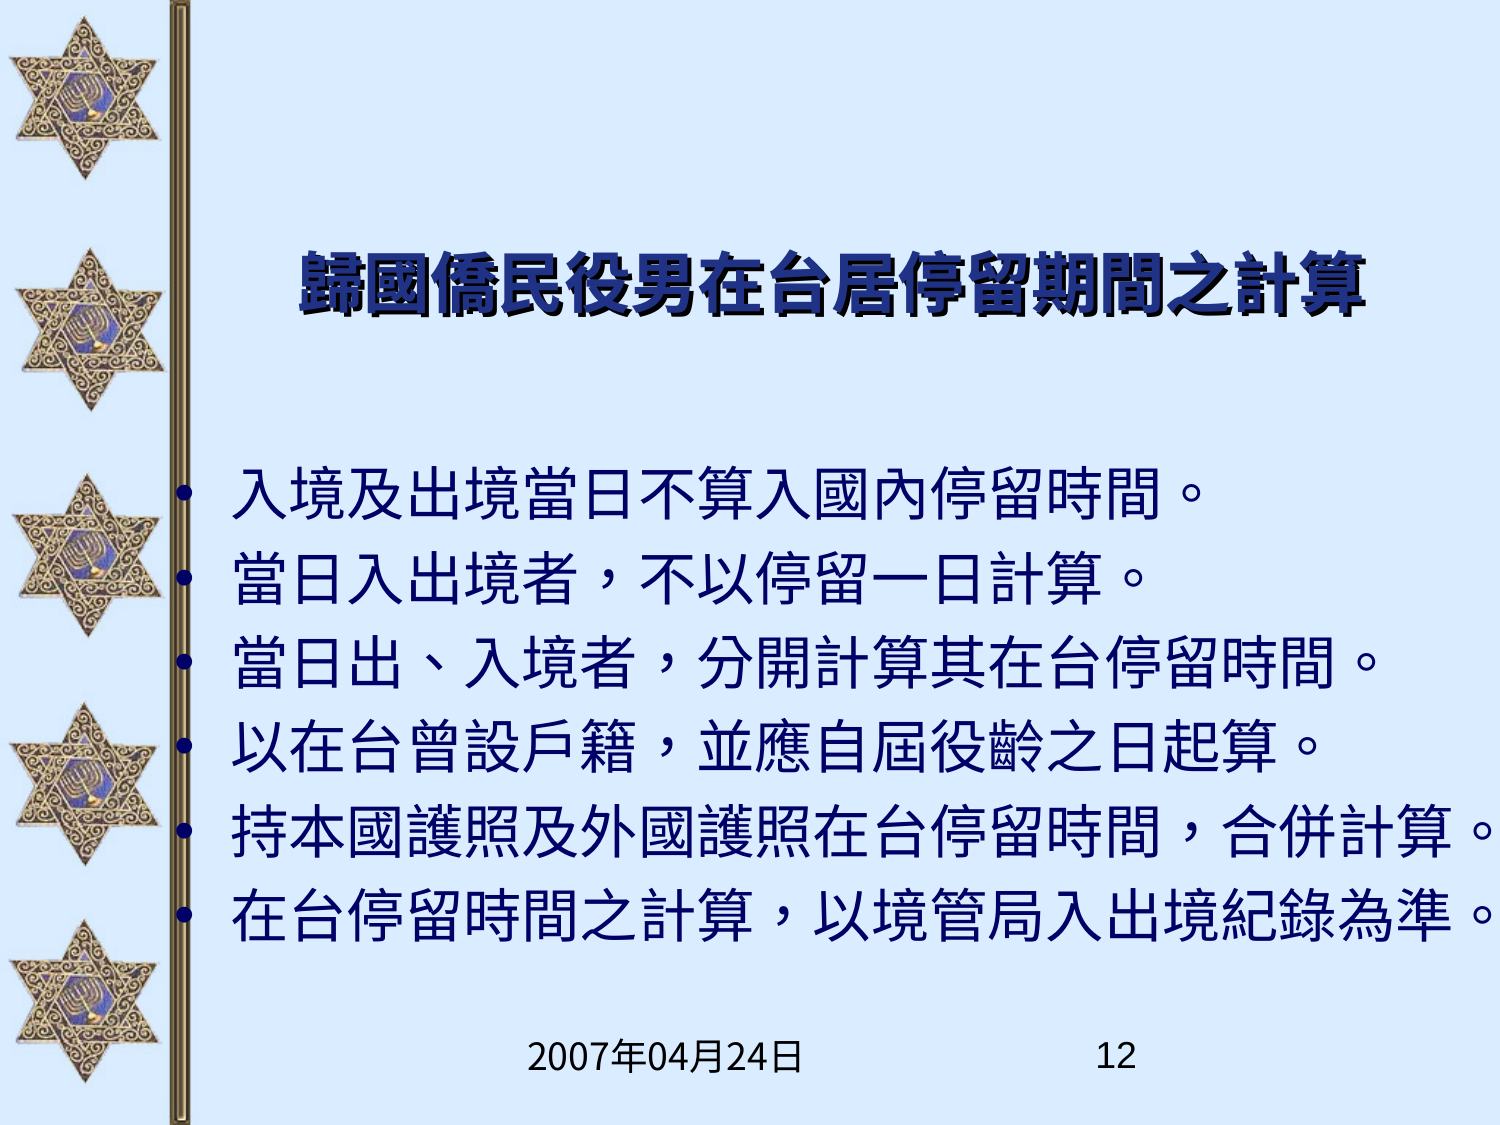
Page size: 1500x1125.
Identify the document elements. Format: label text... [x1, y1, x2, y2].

picture [0, 0, 1500, 1125]
list 入境及出境當日不算入國內停留時間。 當日入出境者，不以停留一日計算。 當日出、入境者，分開計算其在台停留時間。 以在台曾設戶籍，並應自屆役齡之日起算。 持本國護照及外國護照在台停留時間，合併計算。 在台停留時間之計算，以境管局入出境紀錄為準。 [159, 449, 1500, 1000]
title 歸國僑民役男在台居停留期間之計算 [262, 187, 1401, 375]
